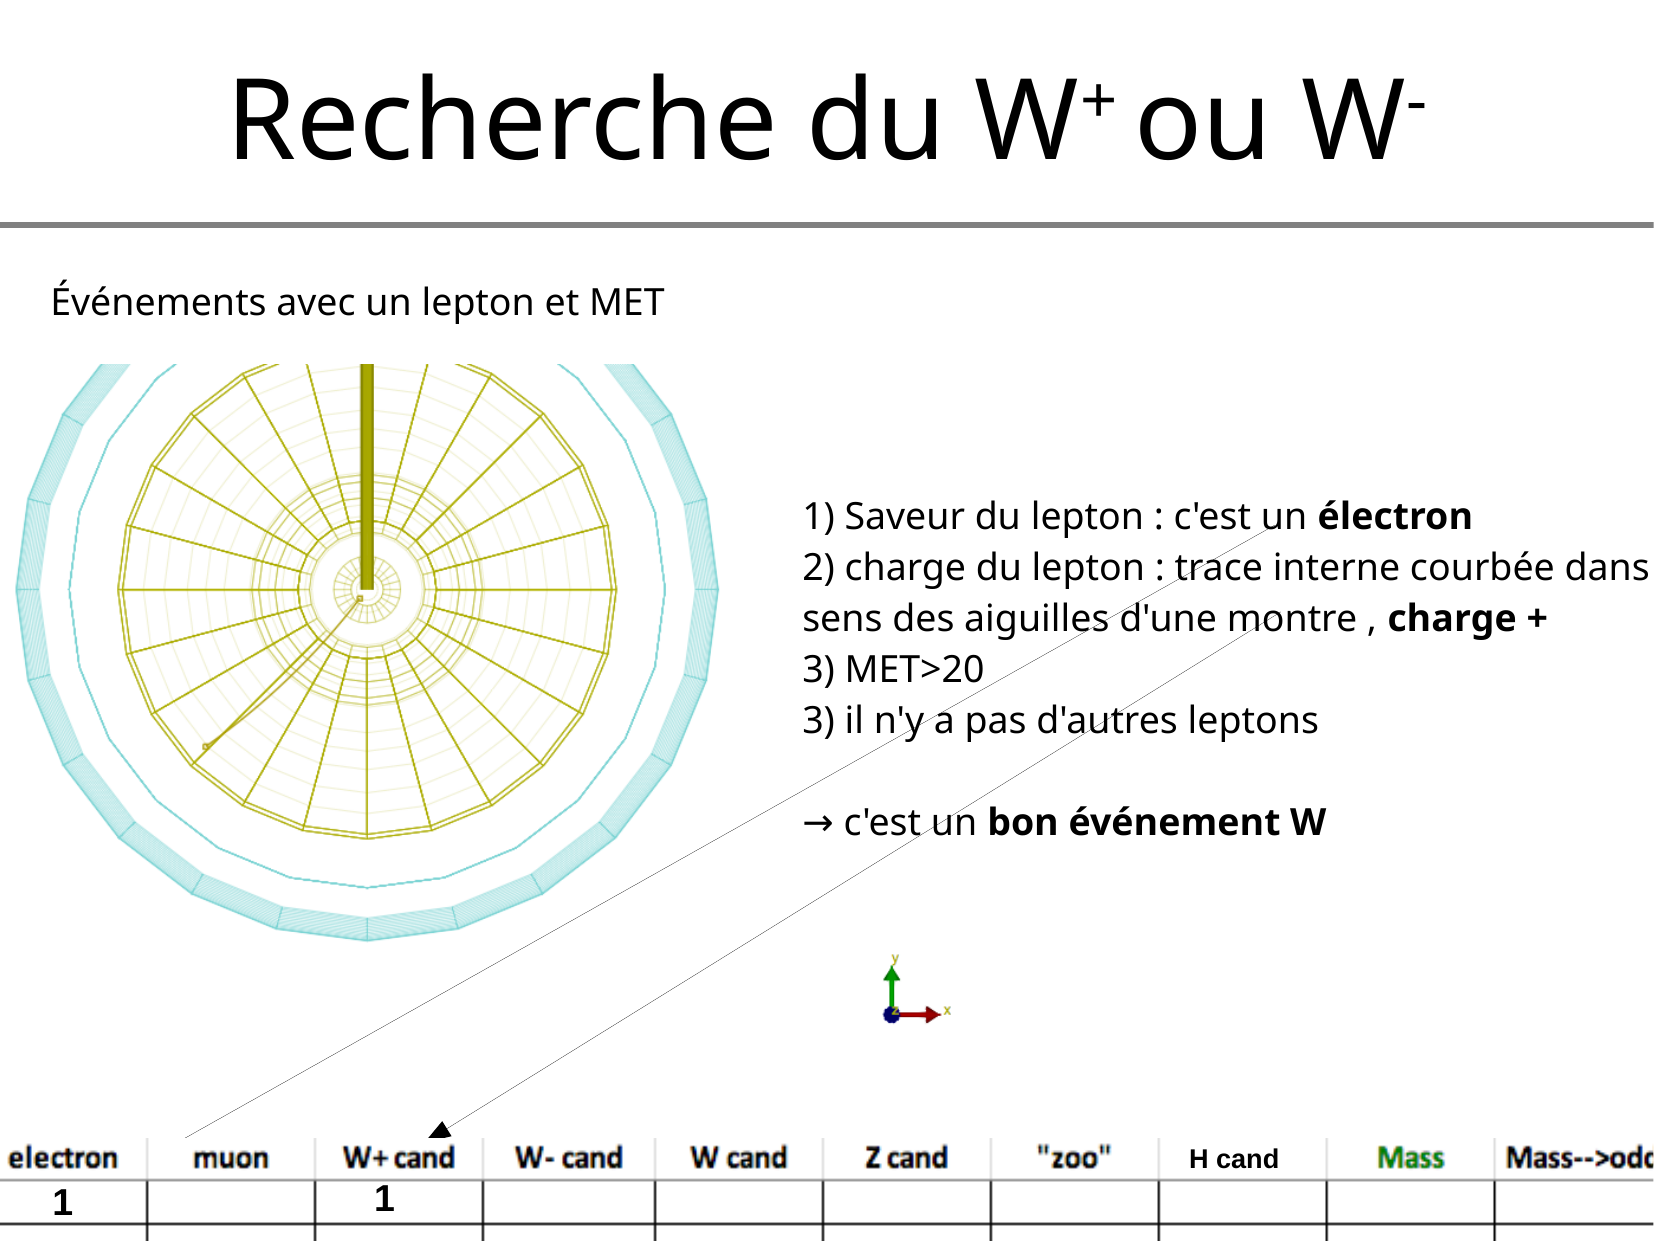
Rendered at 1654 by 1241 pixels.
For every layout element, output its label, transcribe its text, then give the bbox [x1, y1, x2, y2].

text_box 1 [37, 1174, 113, 1232]
text_box [1168, 1115, 1319, 1176]
picture [537, 818, 951, 1074]
text_box 1) Saveur du lepton : c'est un électron 2) charge du lepton : trace interne courbée dans le sens des aiguilles d'une montre , charge + 3) MET>20 3) il n'y a pas d'autres leptons → c'est un bon événement W [787, 481, 1654, 800]
text_box H cand [1174, 1136, 1400, 1182]
text_box Recherche du W+ ou W- [0, 31, 1654, 181]
text_box 1 [359, 1169, 435, 1227]
text_box Événements avec un lepton et MET [35, 267, 1574, 326]
picture [301, 800, 951, 1074]
picture [0, 1138, 1654, 1241]
picture [5, 364, 951, 1074]
picture [936, 820, 947, 833]
